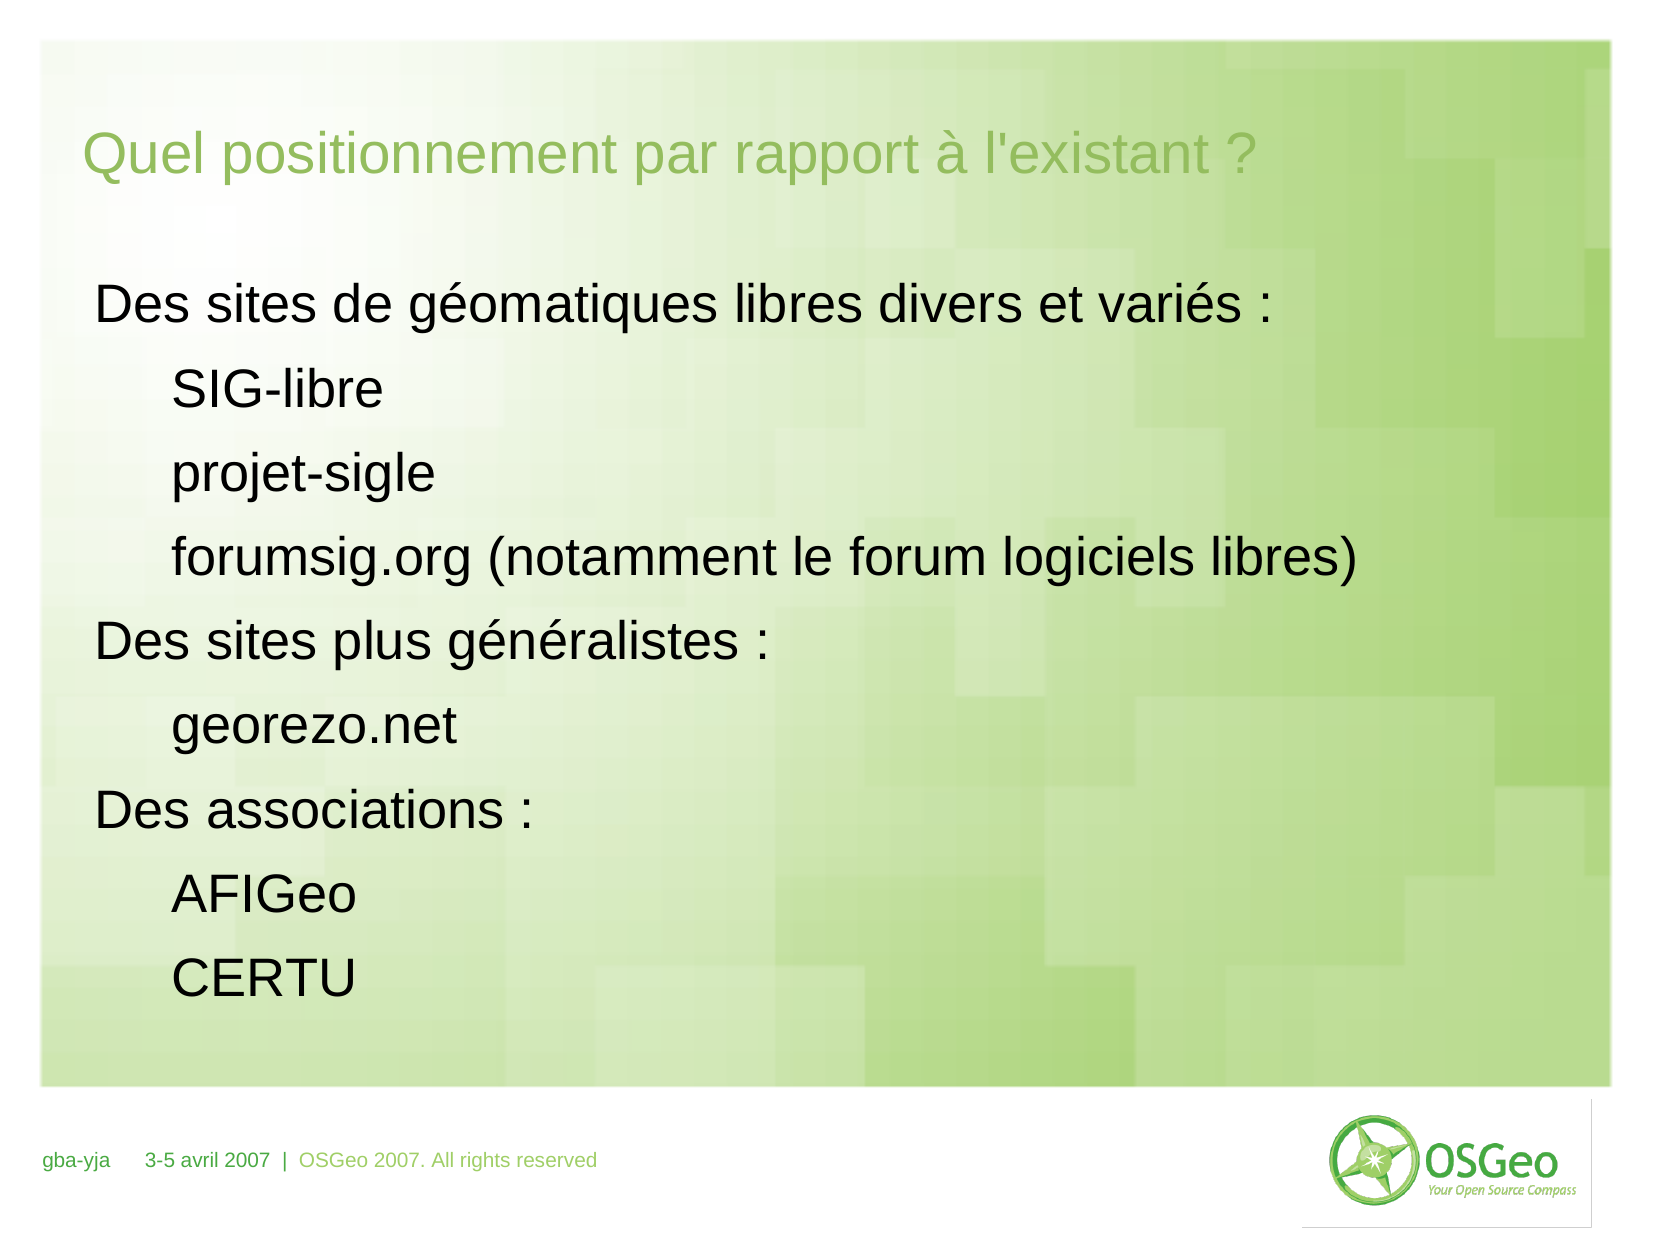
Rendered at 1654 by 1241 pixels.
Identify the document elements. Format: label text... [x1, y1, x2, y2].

title Quel positionnement par rapport à l'existant ? [82, 49, 1571, 257]
picture [0, 1, 1654, 1239]
list Des sites de géomatiques libres divers et variés : SIG-libre projet-sigle forumsig.org (notamment le forum logiciels libres) Des sites plus généralistes : georezo.net Des associations : AFIGeo CERTU [76, 273, 1565, 1092]
